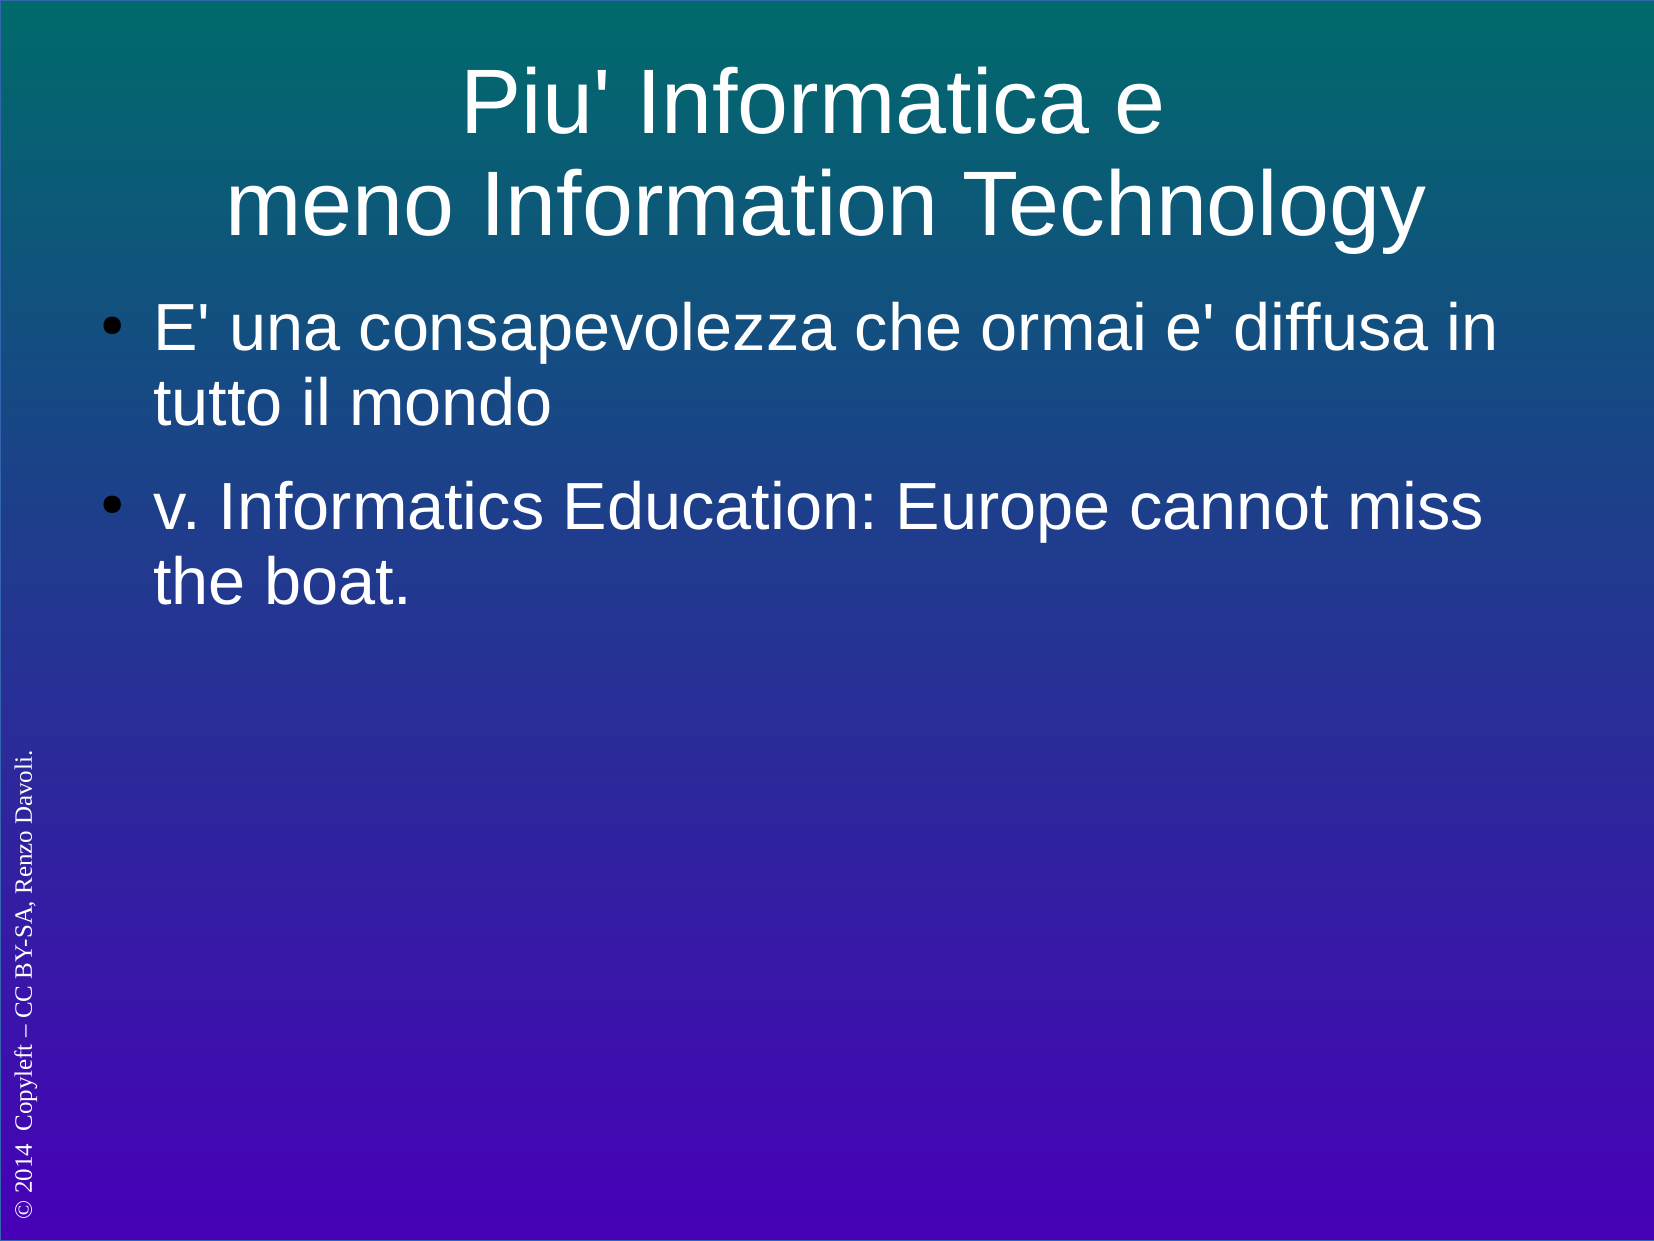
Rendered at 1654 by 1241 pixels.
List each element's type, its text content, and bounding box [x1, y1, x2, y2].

title Piu' Informatica e meno Information Technology [82, 49, 1571, 257]
list E' una consapevolezza che ormai e' diffusa in tutto il mondo v. Informatics Education: Europe cannot miss the boat. [82, 290, 1571, 1010]
